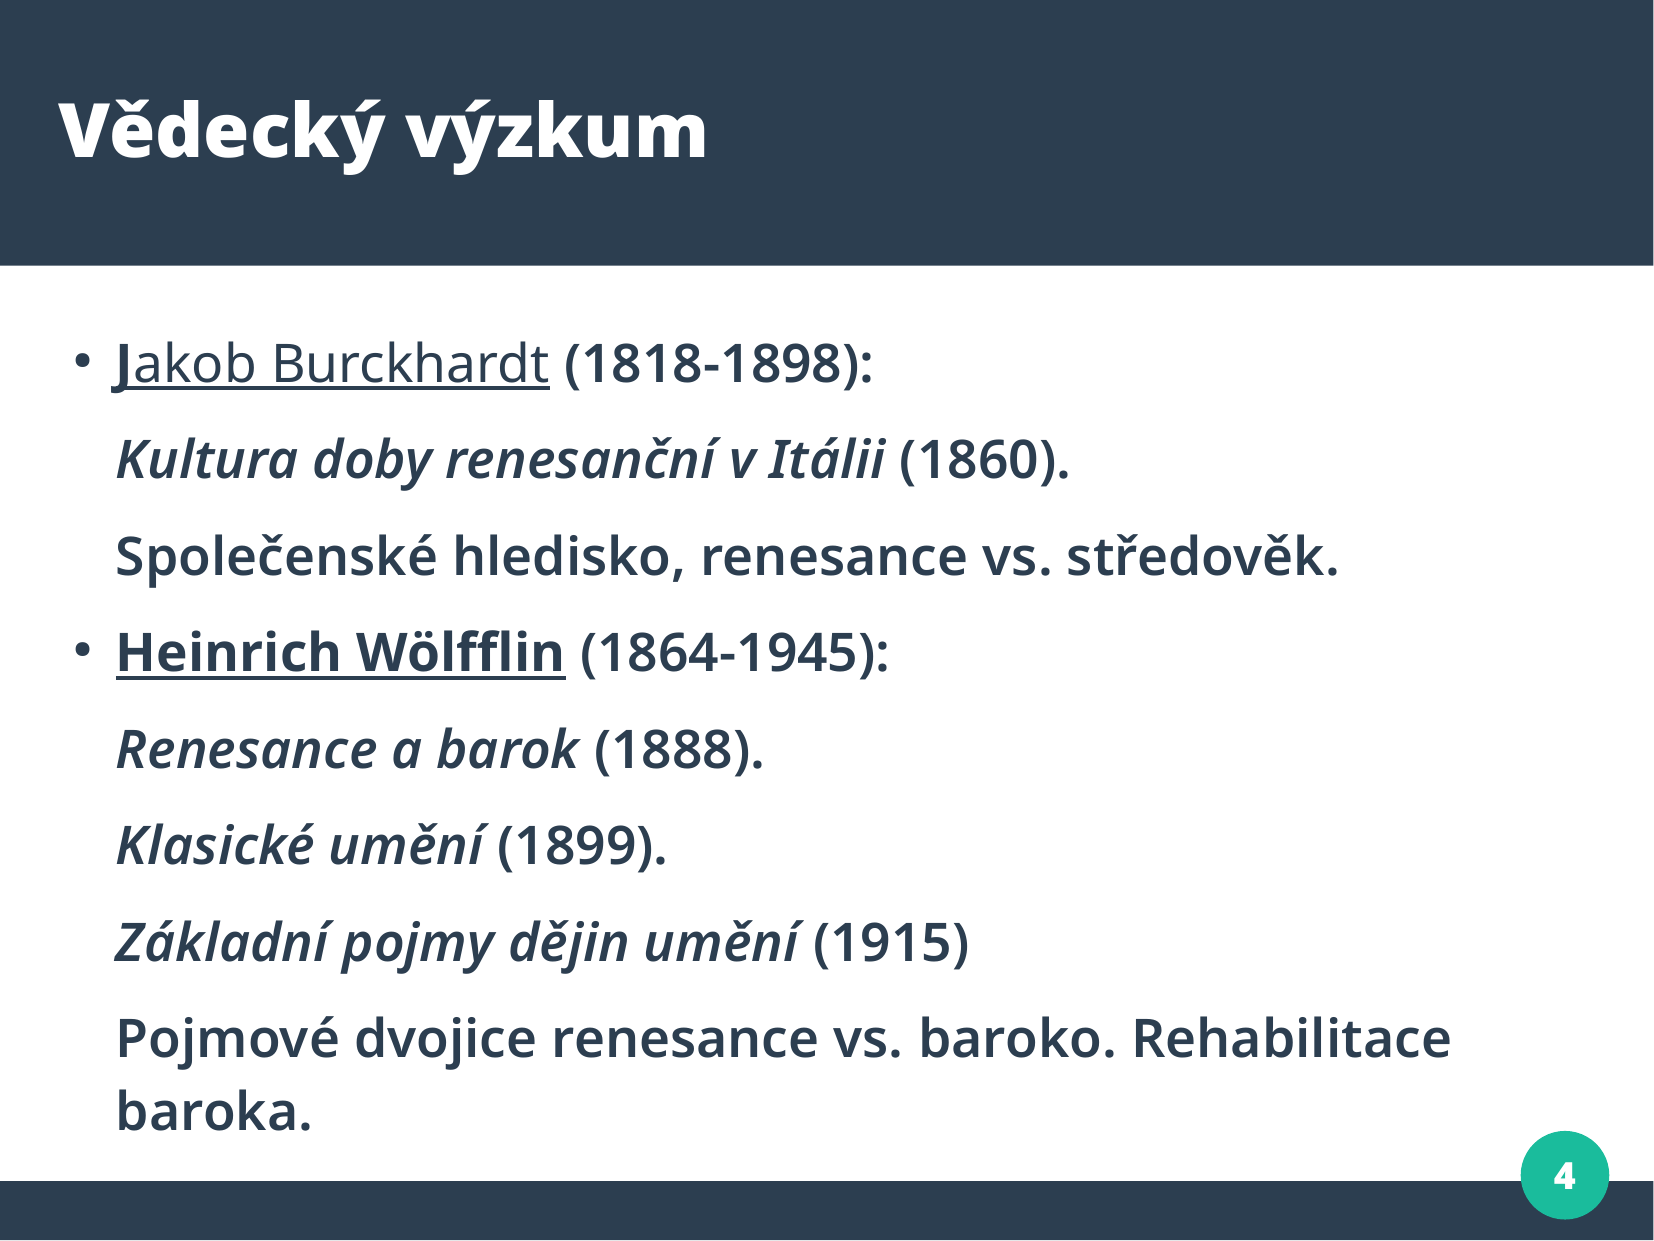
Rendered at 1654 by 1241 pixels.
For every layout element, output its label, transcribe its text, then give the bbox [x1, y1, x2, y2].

list Jakob Burckhardt (1818-1898): Kultura doby renesanční v Itálii (1860). Společenské hledisko, renesance vs. středověk. Heinrich Wölfflin (1864-1945): Renesance a barok (1888). Klasické umění (1899). Základní pojmy dějin umění (1915) Pojmové dvojice renesance vs. baroko. Rehabilitace baroka. [59, 324, 1595, 1152]
title Vědecký výzkum [59, 49, 1595, 207]
